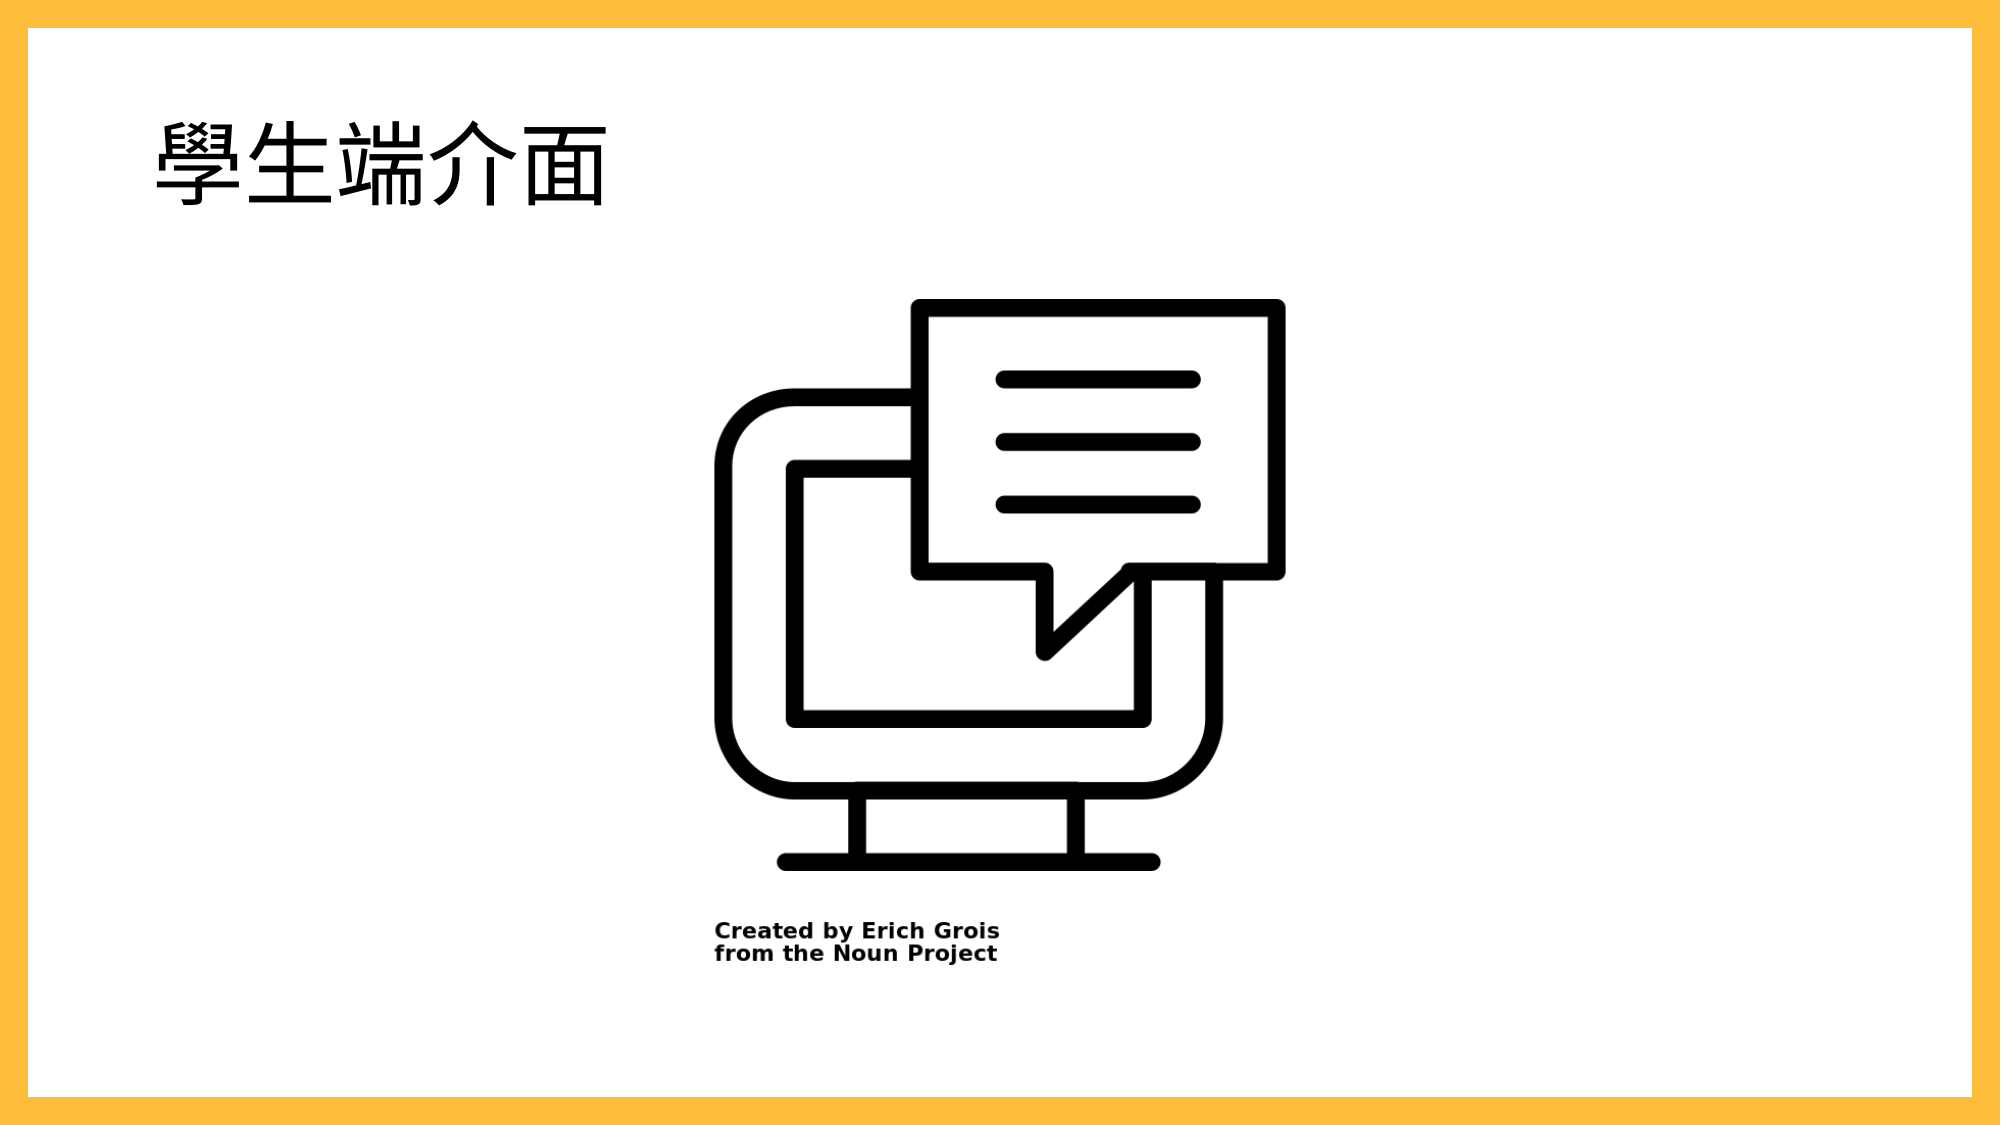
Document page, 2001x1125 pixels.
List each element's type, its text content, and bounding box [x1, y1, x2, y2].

title 學生端介面 [137, 59, 1863, 278]
picture [643, 299, 1357, 1014]
